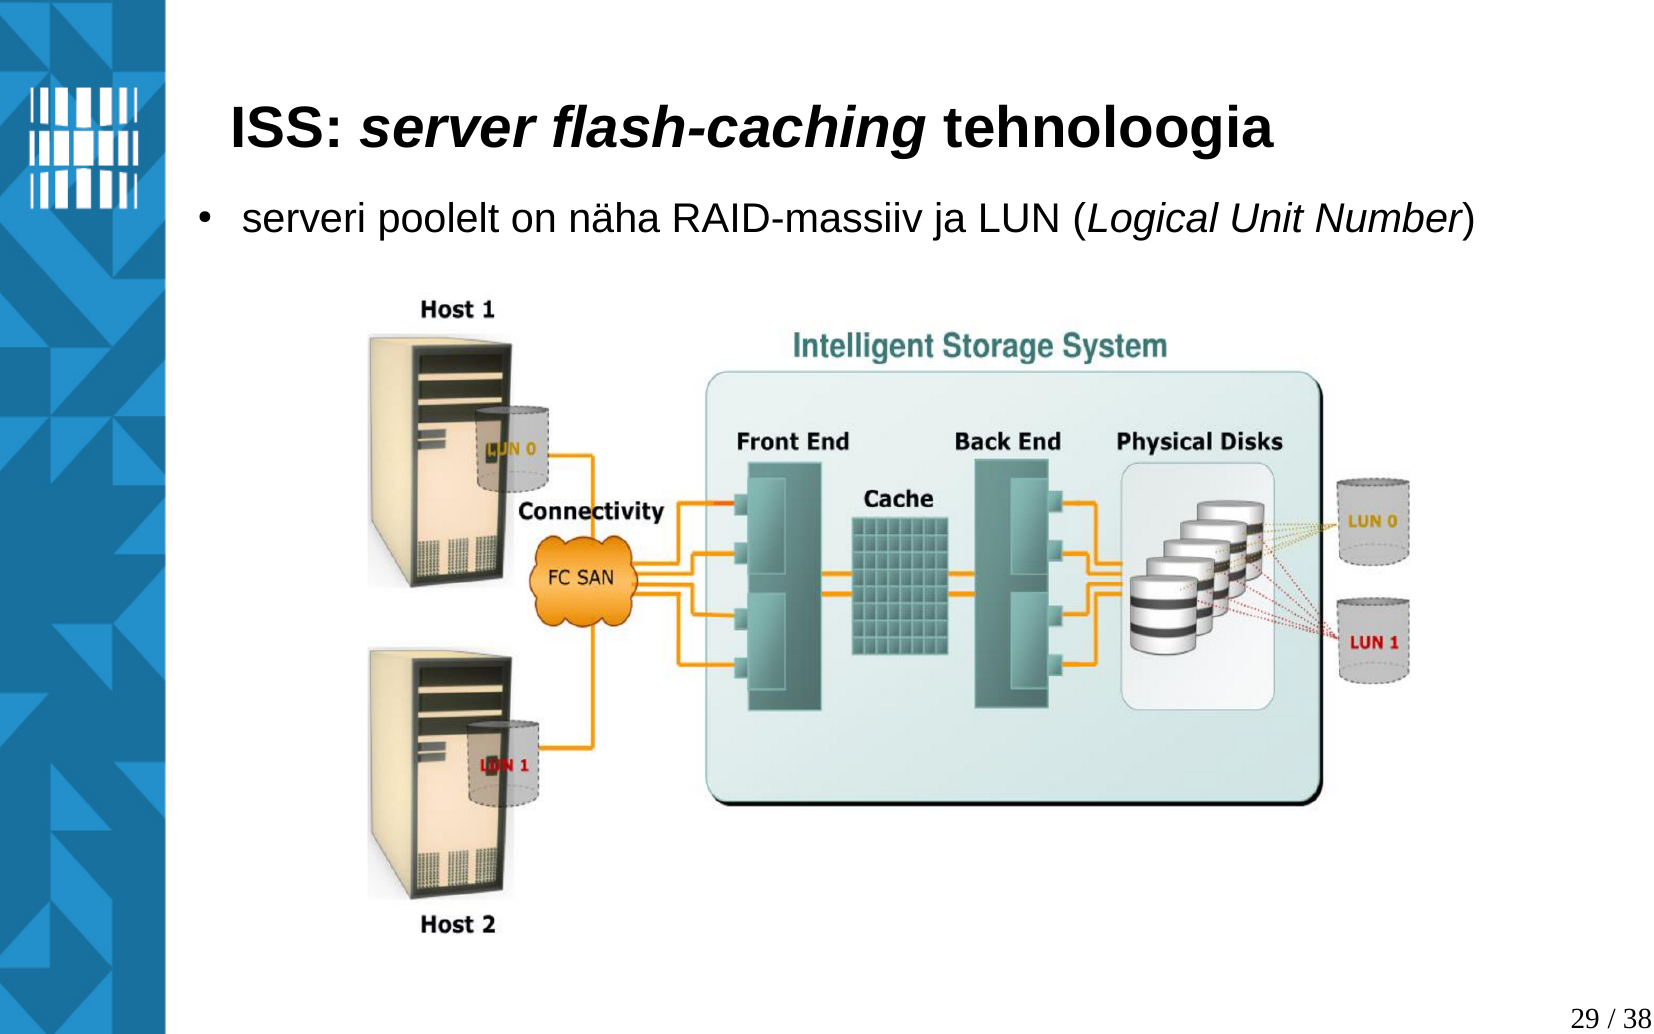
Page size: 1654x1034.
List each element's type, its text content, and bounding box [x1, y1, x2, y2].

title ISS: server flash-caching tehnoloogia [230, 24, 1555, 194]
list serveri poolelt on näha RAID-massiiv ja LUN (Logical Unit Number) [183, 194, 1619, 272]
picture [367, 271, 1413, 945]
